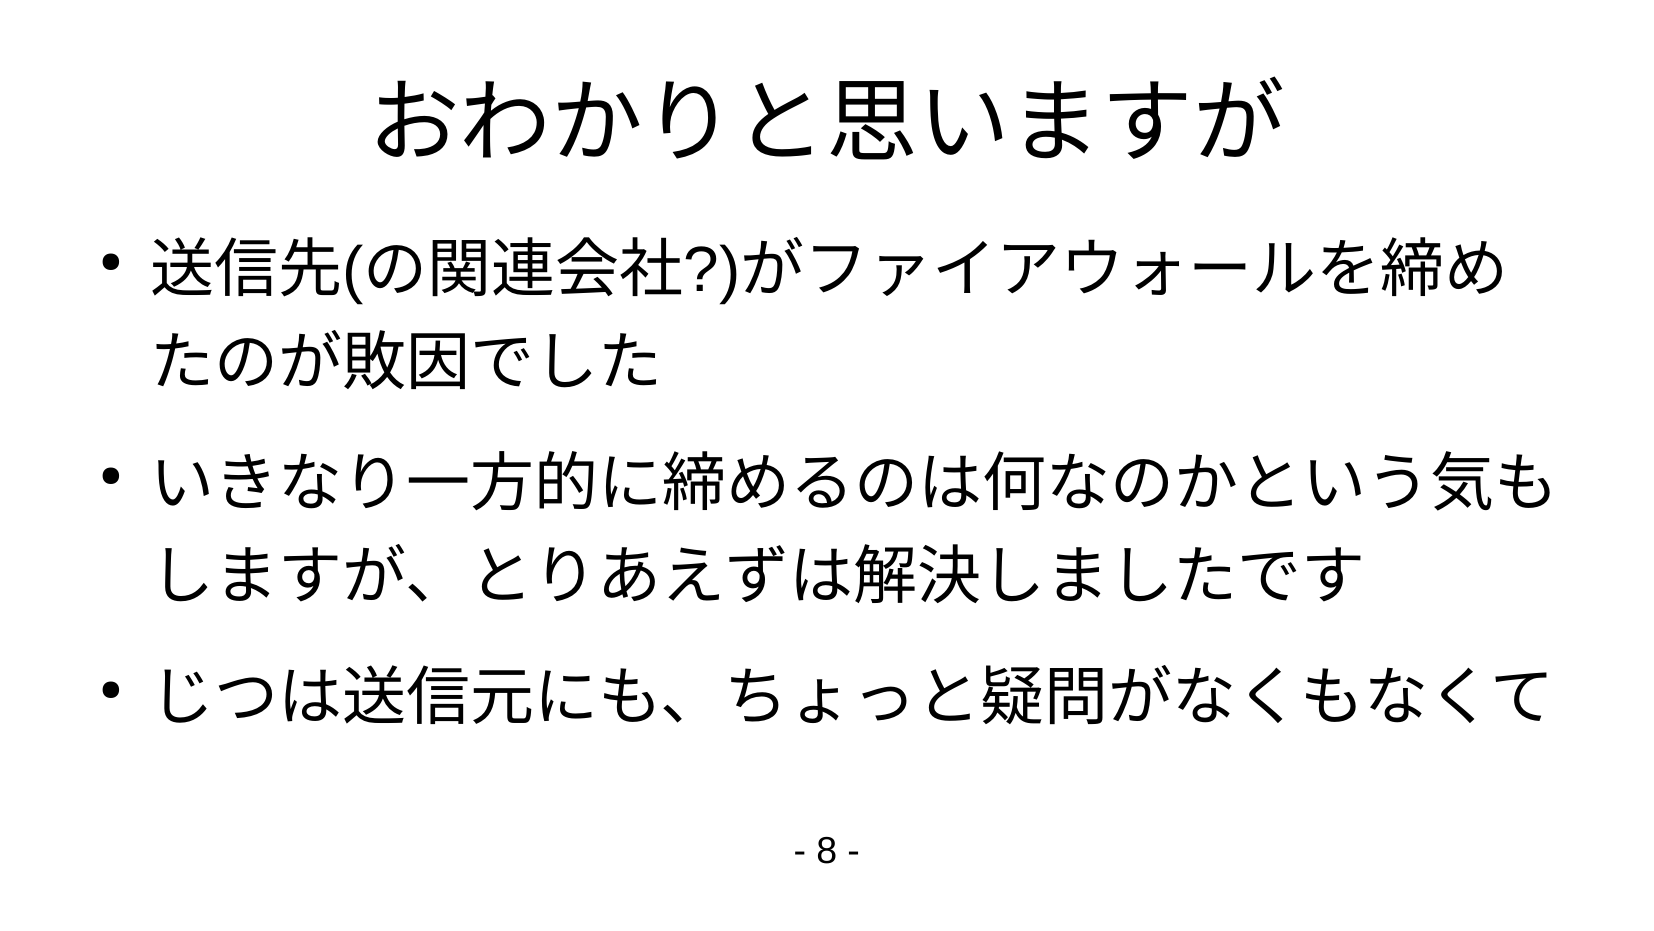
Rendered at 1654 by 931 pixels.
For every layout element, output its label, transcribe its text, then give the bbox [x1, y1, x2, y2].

title おわかりと思いますが [82, 37, 1571, 193]
list 送信先(の関連会社?)がファイアウォールを締めたのが敗因でした いきなり一方的に締めるのは何なのかという気もしますが、とりあえずは解決しましたです じつは送信元にも、ちょっと疑問がなくもなくて [82, 217, 1571, 758]
text_box - <number> - [703, 815, 950, 886]
